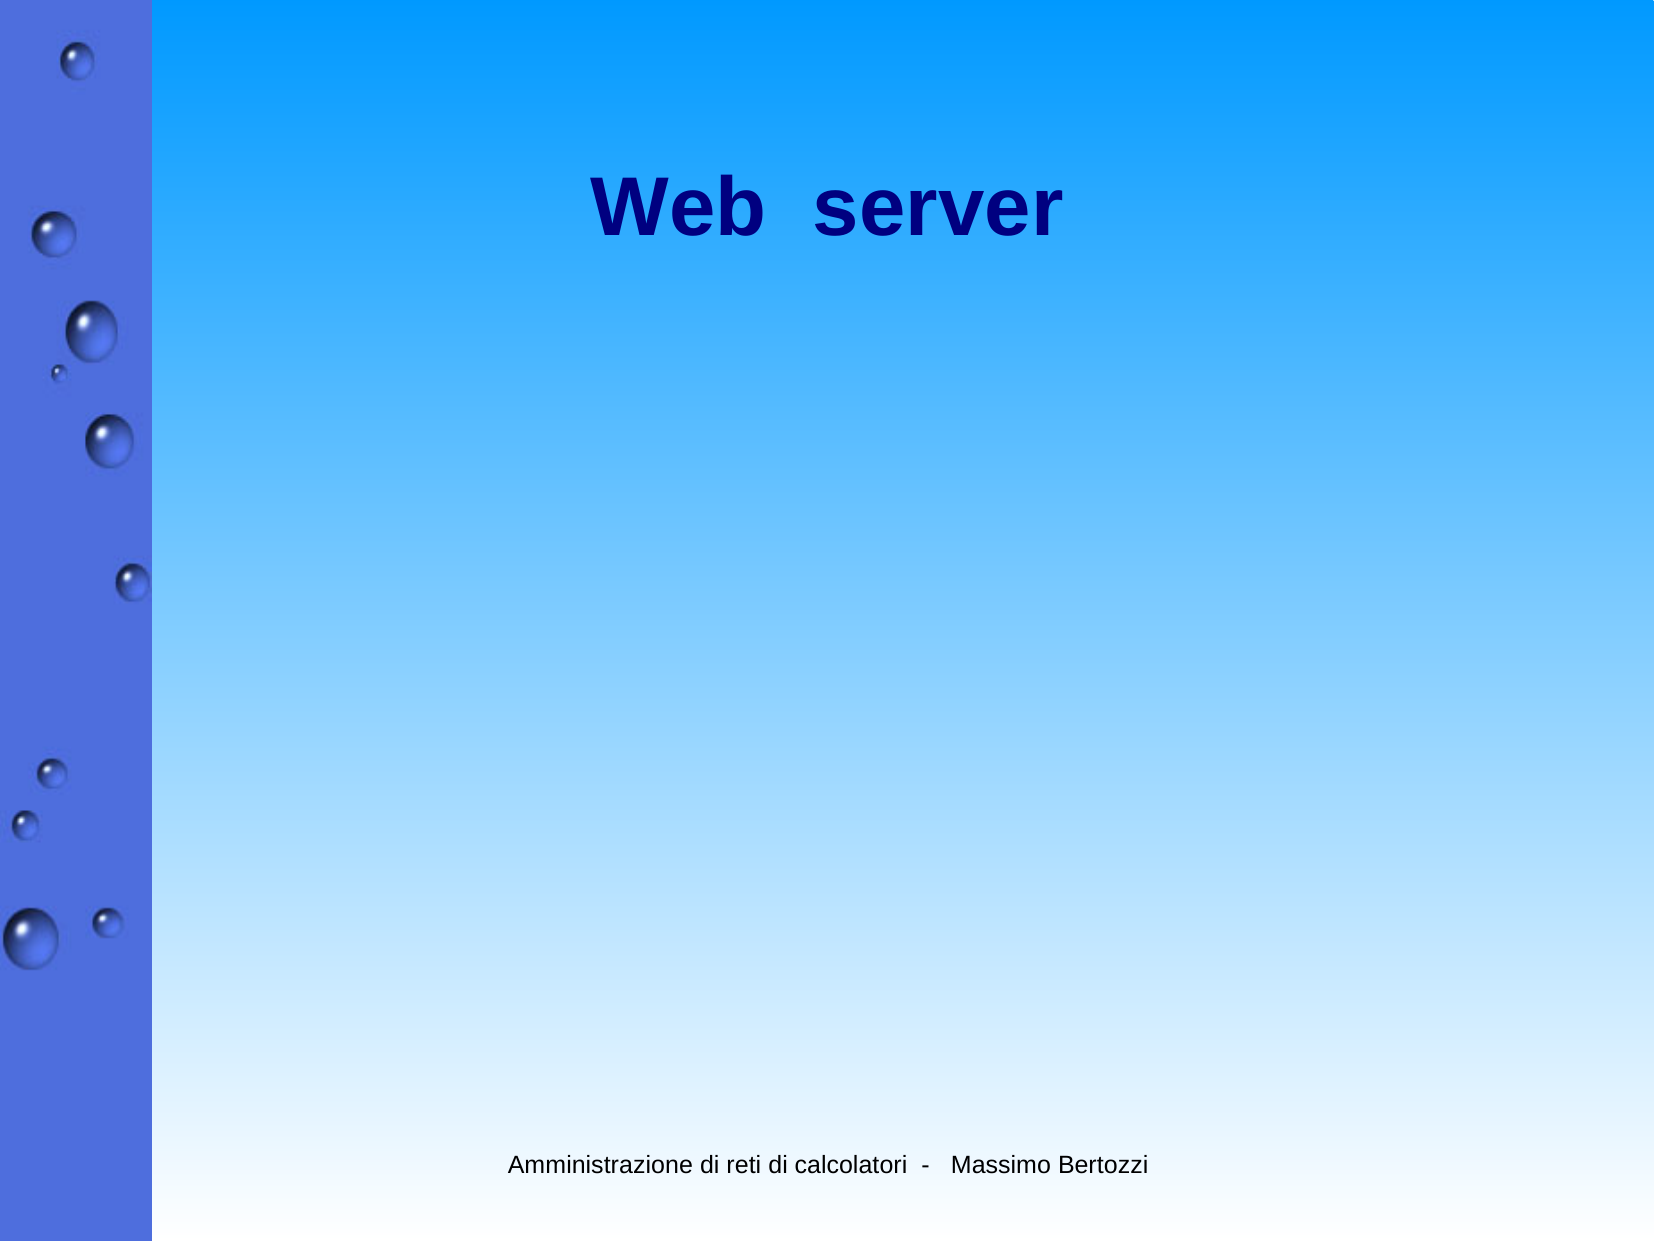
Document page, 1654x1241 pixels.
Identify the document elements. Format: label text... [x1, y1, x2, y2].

title Web server [121, 102, 1534, 311]
picture [0, 0, 152, 1241]
